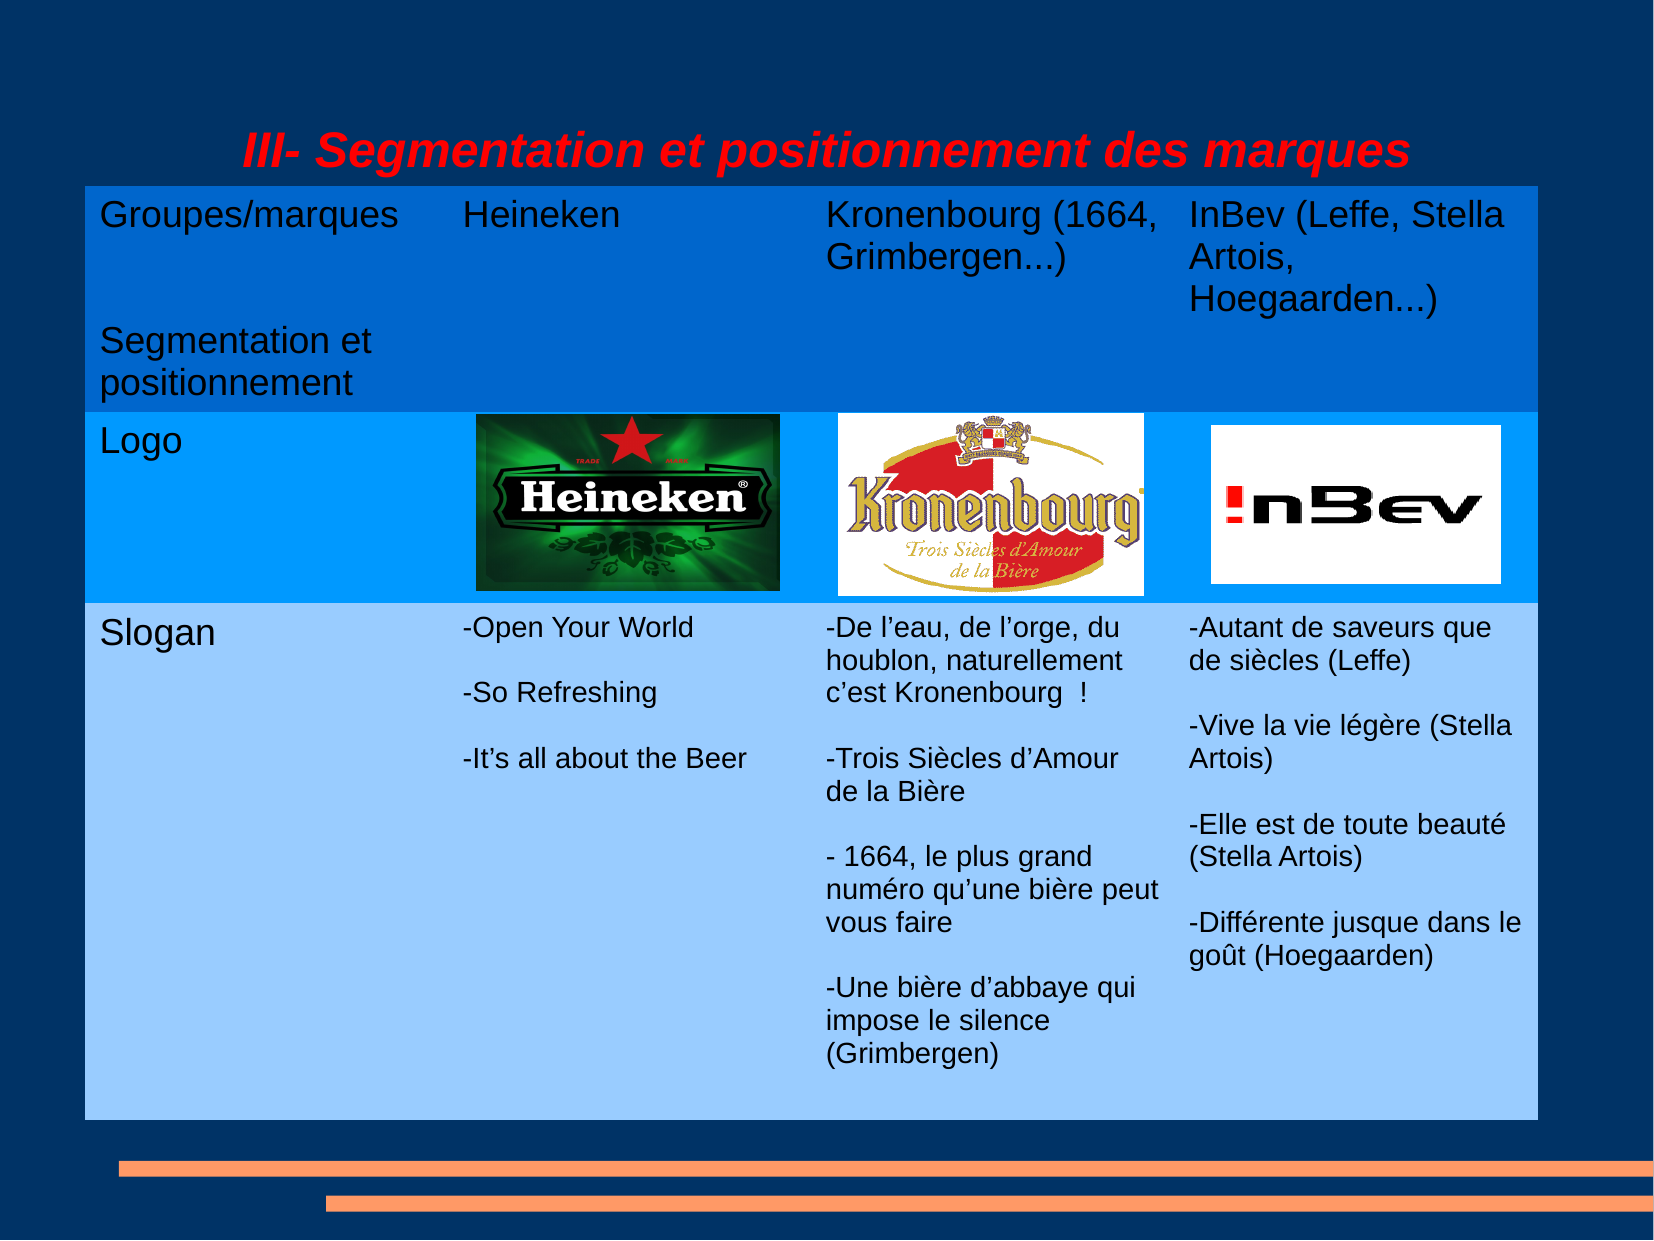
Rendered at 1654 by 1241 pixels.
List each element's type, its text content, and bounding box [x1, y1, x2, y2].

title III- Segmentation et positionnement des marques [121, 46, 1534, 186]
table_cell -De l’eau, de l’orge, du houblon, naturellement c’est Kronenbourg ! -Trois Siècles d’Amour de la Bière - 1664, le plus grand numéro qu’une bière peut vous faire -Une bière d’abbaye qui impose le silence (Grimbergen) [811, 603, 1174, 1120]
picture [838, 413, 1144, 596]
table_cell [448, 412, 811, 603]
table_header Kronenbourg (1664, Grimbergen...) [811, 186, 1174, 412]
table_header Heineken [448, 186, 811, 412]
table_cell [811, 412, 1174, 603]
table_cell Slogan [85, 603, 448, 1120]
table_header InBev (Leffe, Stella Artois, Hoegaarden...) [1174, 186, 1538, 412]
table_cell -Open Your World -So Refreshing -It’s all about the Beer [448, 603, 811, 1120]
table_cell -Autant de saveurs que de siècles (Leffe) -Vive la vie légère (Stella Artois) -Elle est de toute beauté (Stella Artois) -Différente jusque dans le goût (Hoegaarden) [1174, 603, 1538, 1120]
table_header Groupes/marques Segmentation et positionnement [85, 186, 448, 412]
picture [476, 414, 780, 591]
table_cell Logo [85, 412, 448, 603]
picture [1211, 425, 1501, 585]
table_cell [1174, 412, 1538, 603]
